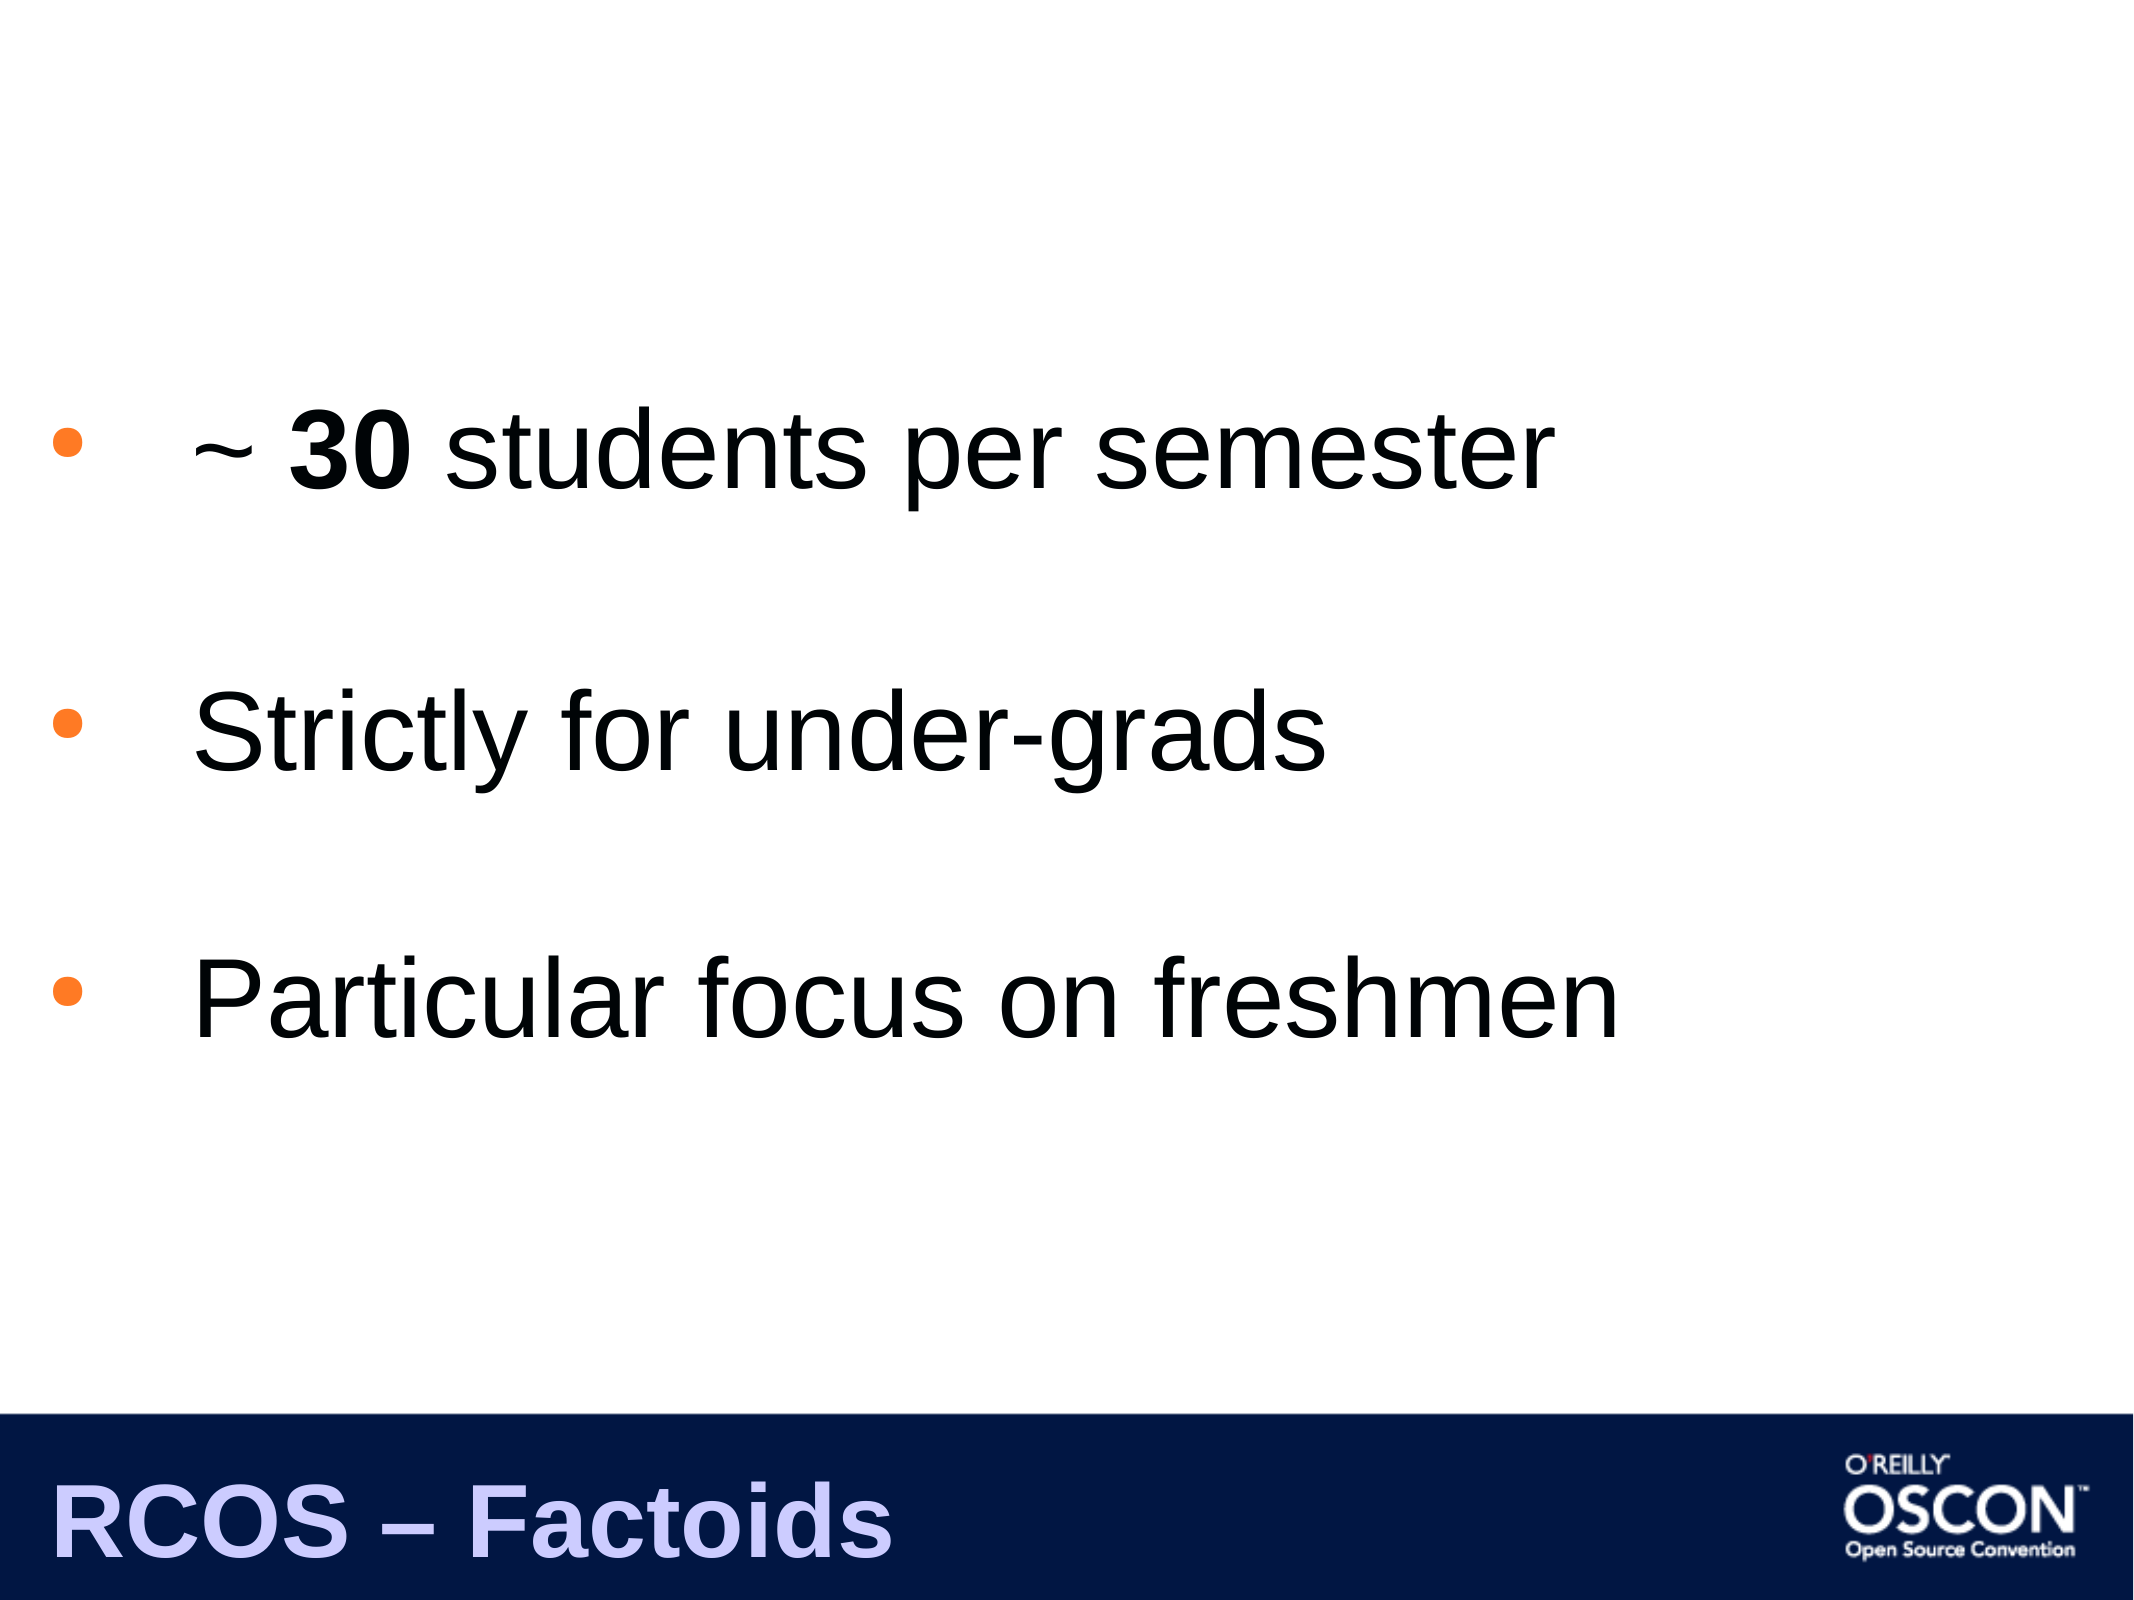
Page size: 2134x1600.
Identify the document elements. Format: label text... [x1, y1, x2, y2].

picture [0, 0, 2134, 1600]
title RCOS – Factoids [41, 1432, 2094, 1600]
subtitle ~ 30 students per semester Strictly for under-grads Particular focus on freshmen [41, 113, 2094, 1341]
